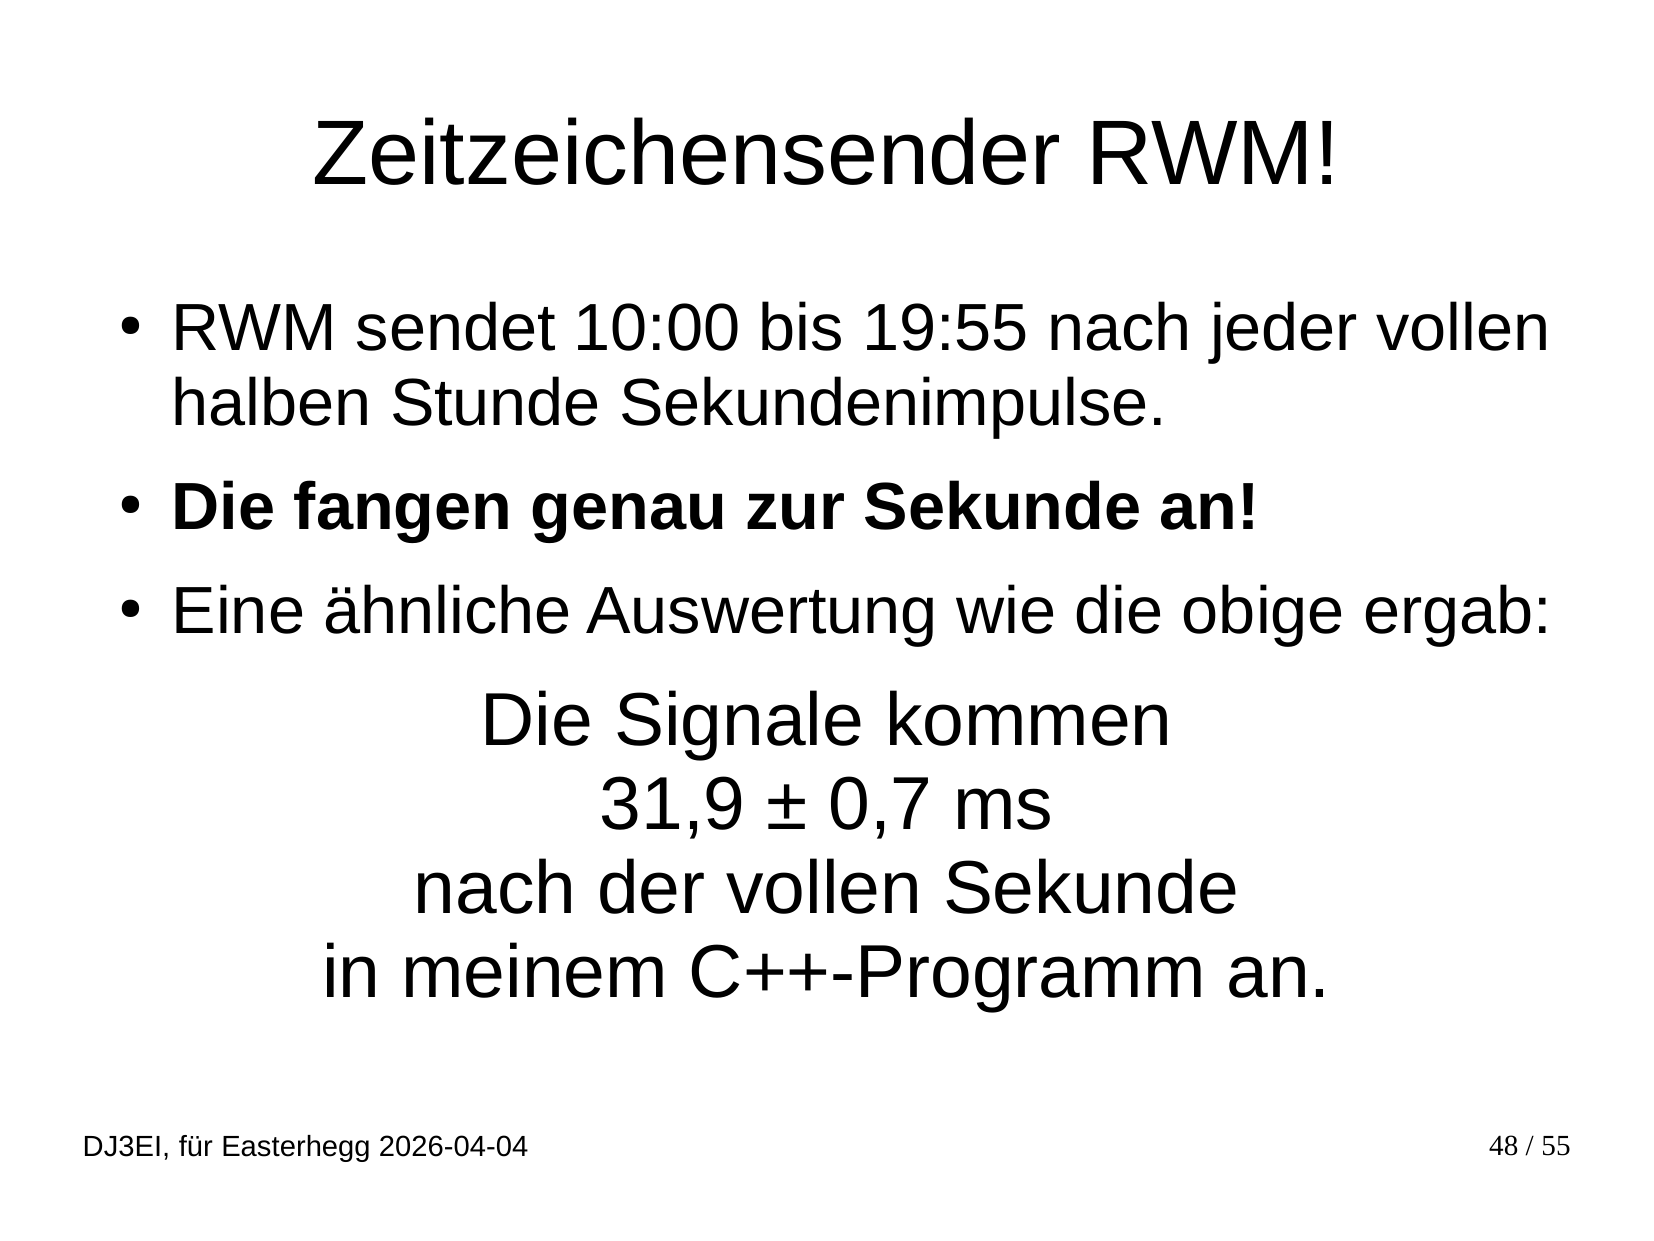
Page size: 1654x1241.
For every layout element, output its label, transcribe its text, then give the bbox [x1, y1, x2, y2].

title Zeitzeichensender RWM! [82, 49, 1571, 257]
list RWM sendet 10:00 bis 19:55 nach jeder vollen halben Stunde Sekundenimpulse. Die fangen genau zur Sekunde an! Eine ähnliche Auswertung wie die obige ergab: Die Signale kommen 31,9 ± 0,7 ms nach der vollen Sekunde in meinem C++-Programm an. [82, 290, 1571, 1104]
